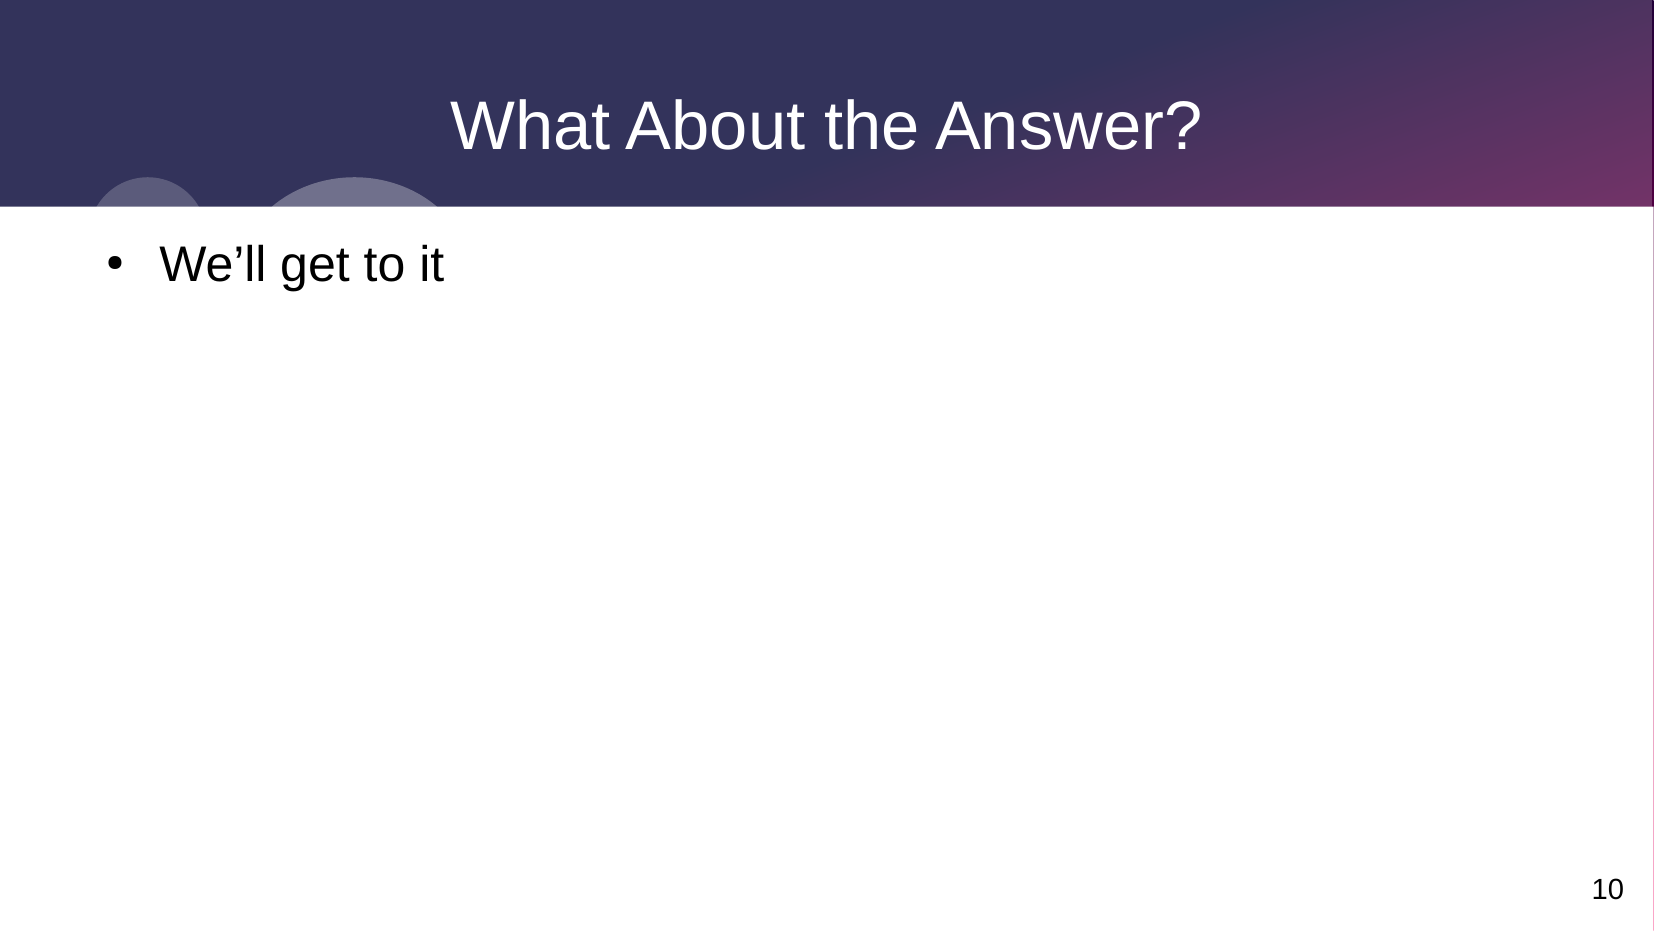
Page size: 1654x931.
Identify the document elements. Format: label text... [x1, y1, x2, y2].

list We’ll get to it [88, 236, 1565, 827]
title What About the Answer? [88, 44, 1565, 207]
